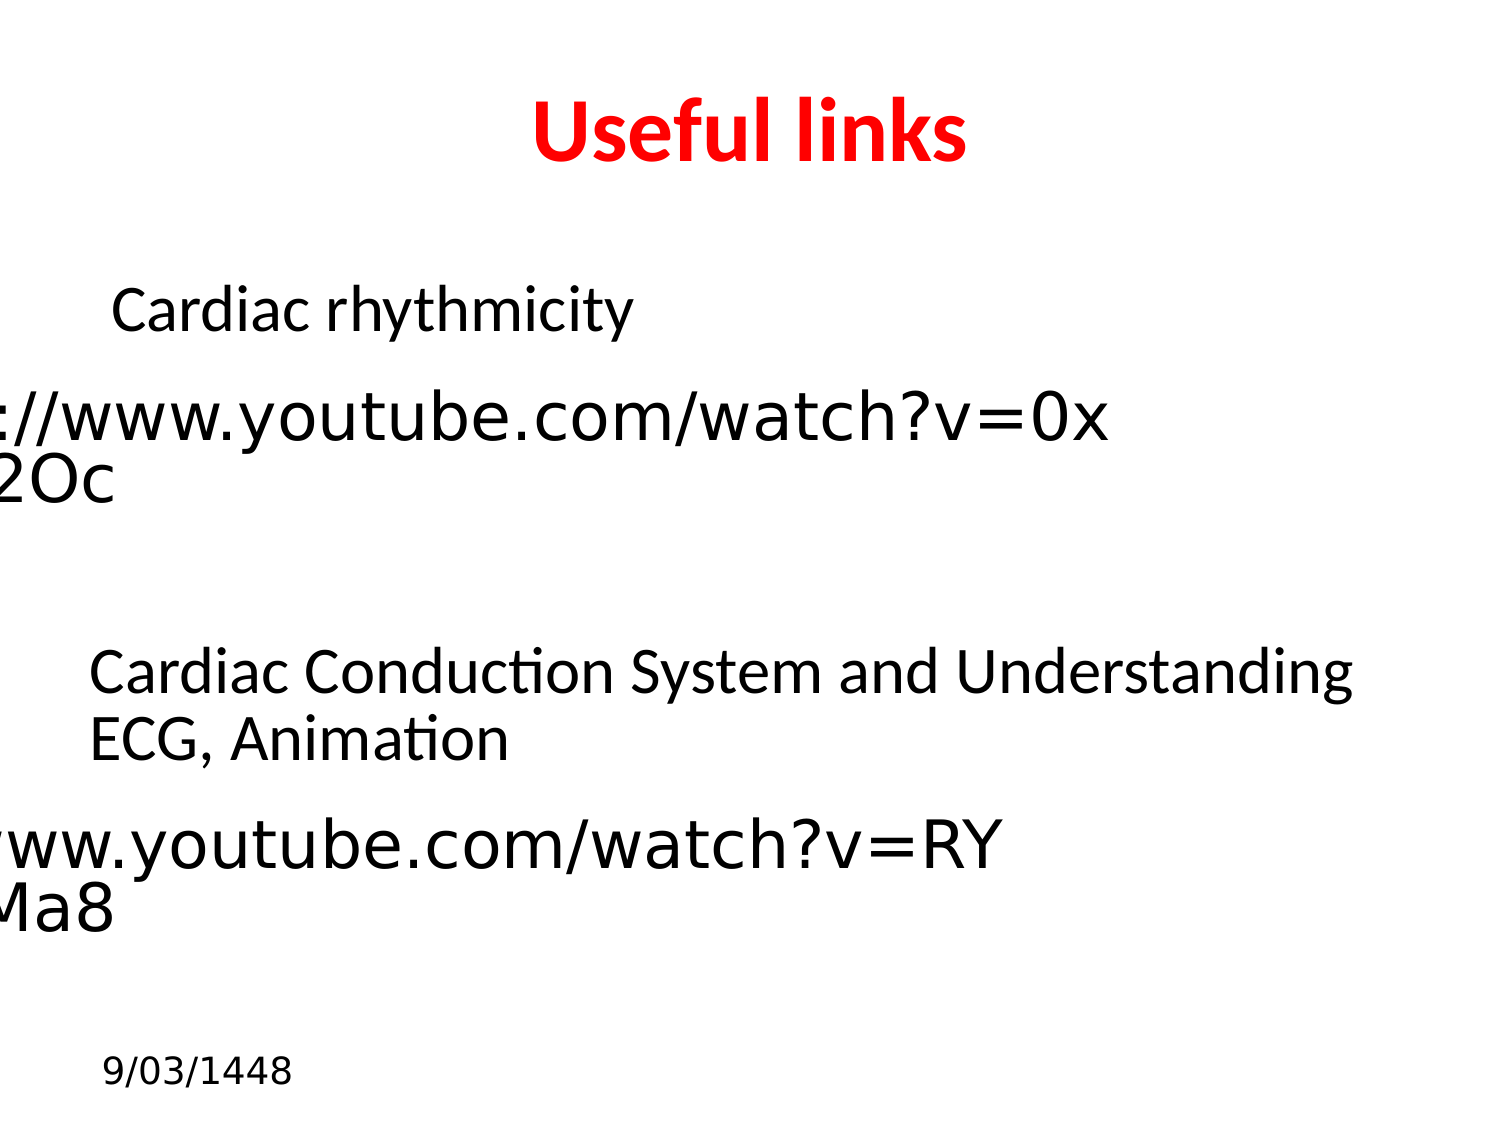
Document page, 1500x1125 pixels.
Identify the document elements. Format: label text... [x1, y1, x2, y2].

title Useful links [75, 45, 1425, 233]
list Cardiac rhythmicity https://www.youtube.com/watch?v=0xUifyll2Oc Cardiac Conduction System and Understanding ECG, Animation https://www.youtube.com/watch?v=RYZ4daFwMa8 [75, 262, 1425, 1005]
